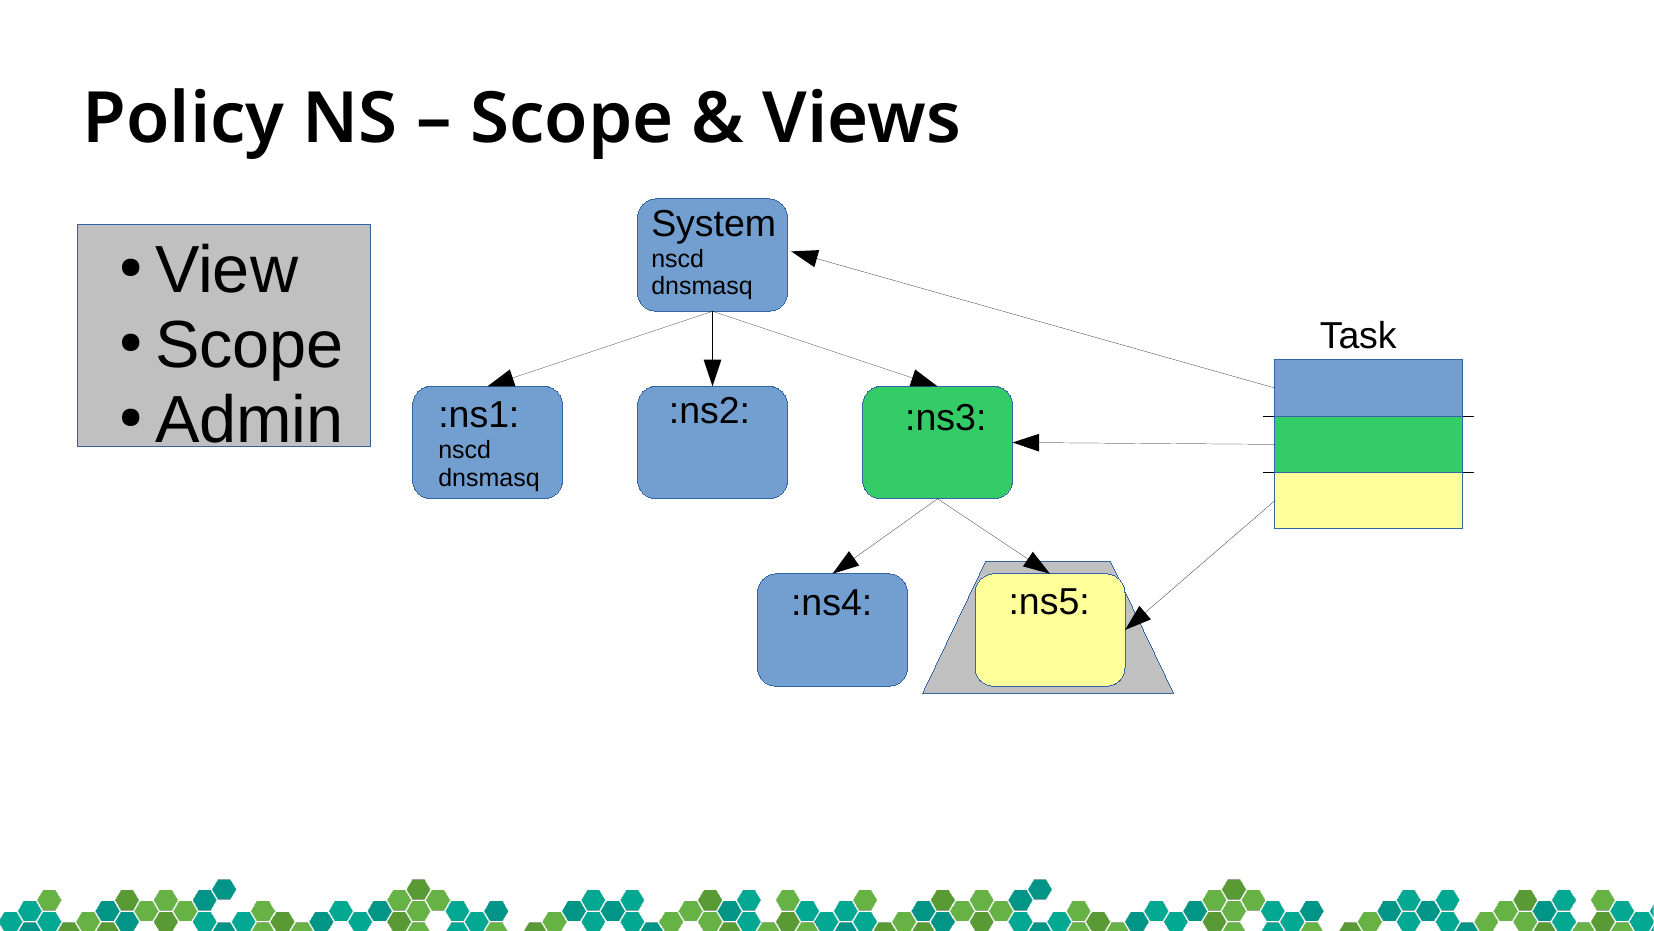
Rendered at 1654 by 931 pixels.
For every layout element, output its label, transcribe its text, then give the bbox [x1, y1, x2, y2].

text_box :ns2: [654, 382, 766, 440]
text_box [862, 386, 1013, 499]
title Policy NS – Scope & Views [82, 37, 1571, 193]
text_box [1274, 359, 1463, 529]
picture [0, 871, 1654, 931]
text_box [77, 224, 371, 447]
text_box View Scope Admin [104, 225, 359, 465]
text_box :ns1: nscd dnsmasq [423, 385, 556, 499]
text_box Task [1305, 307, 1412, 365]
text_box System nscd dnsmasq [636, 195, 792, 308]
text_box [637, 386, 788, 499]
text_box [556, 390, 563, 495]
text_box :ns5: [993, 573, 1105, 631]
text_box [412, 388, 423, 497]
text_box :ns4: [776, 573, 888, 631]
text_box :ns3: [890, 389, 1002, 447]
text_box [922, 561, 1174, 694]
text_box [645, 308, 780, 312]
text_box [757, 573, 908, 687]
